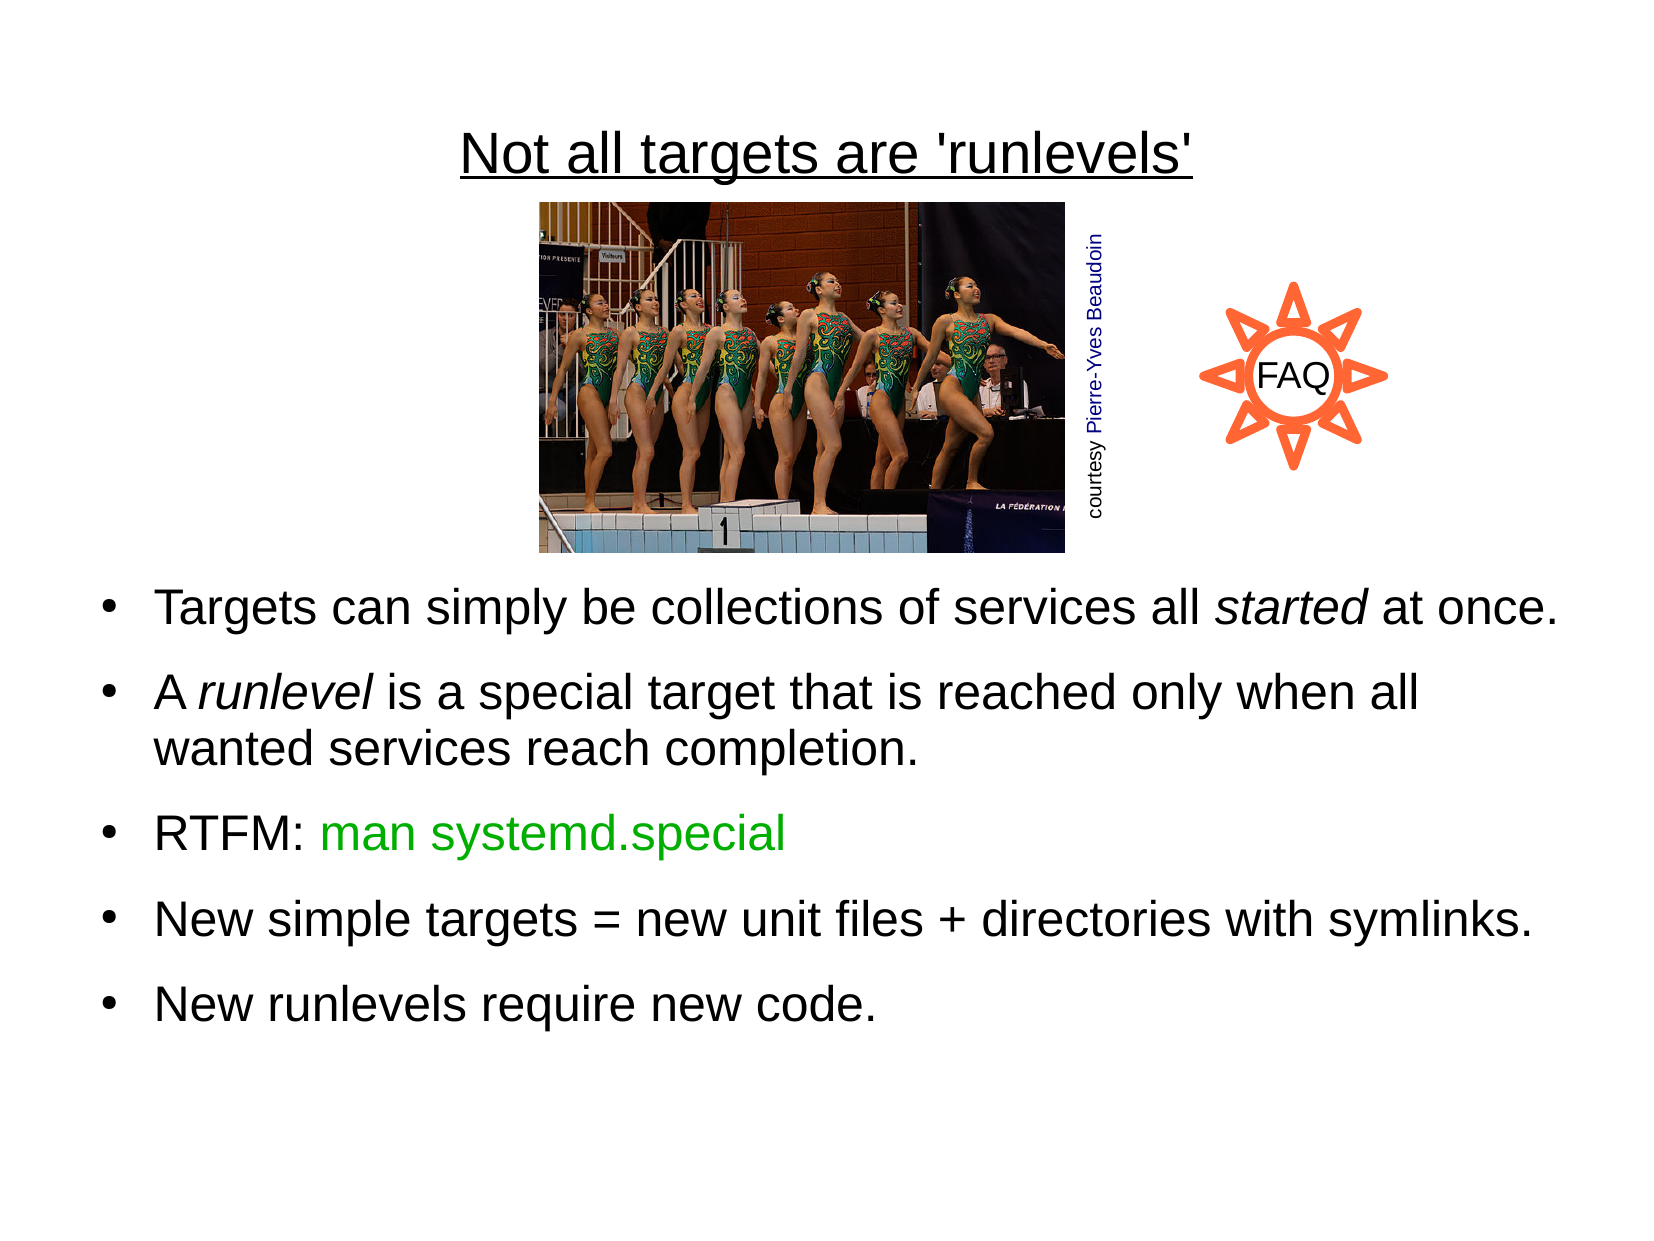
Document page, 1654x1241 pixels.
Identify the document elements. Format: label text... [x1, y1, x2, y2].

title Not all targets are 'runlevels' [82, 49, 1571, 257]
text_box courtesy Pierre-Yves Beaudoin [1075, 220, 1114, 534]
text_box FAQ [1241, 347, 1346, 405]
list Targets can simply be collections of services all started at once. A runlevel is a special target that is reached only when all wanted services reach completion. RTFM: man systemd.special New simple targets = new unit files + directories with symlinks. New runlevels require new code. [82, 579, 1571, 1186]
picture [539, 202, 1065, 553]
